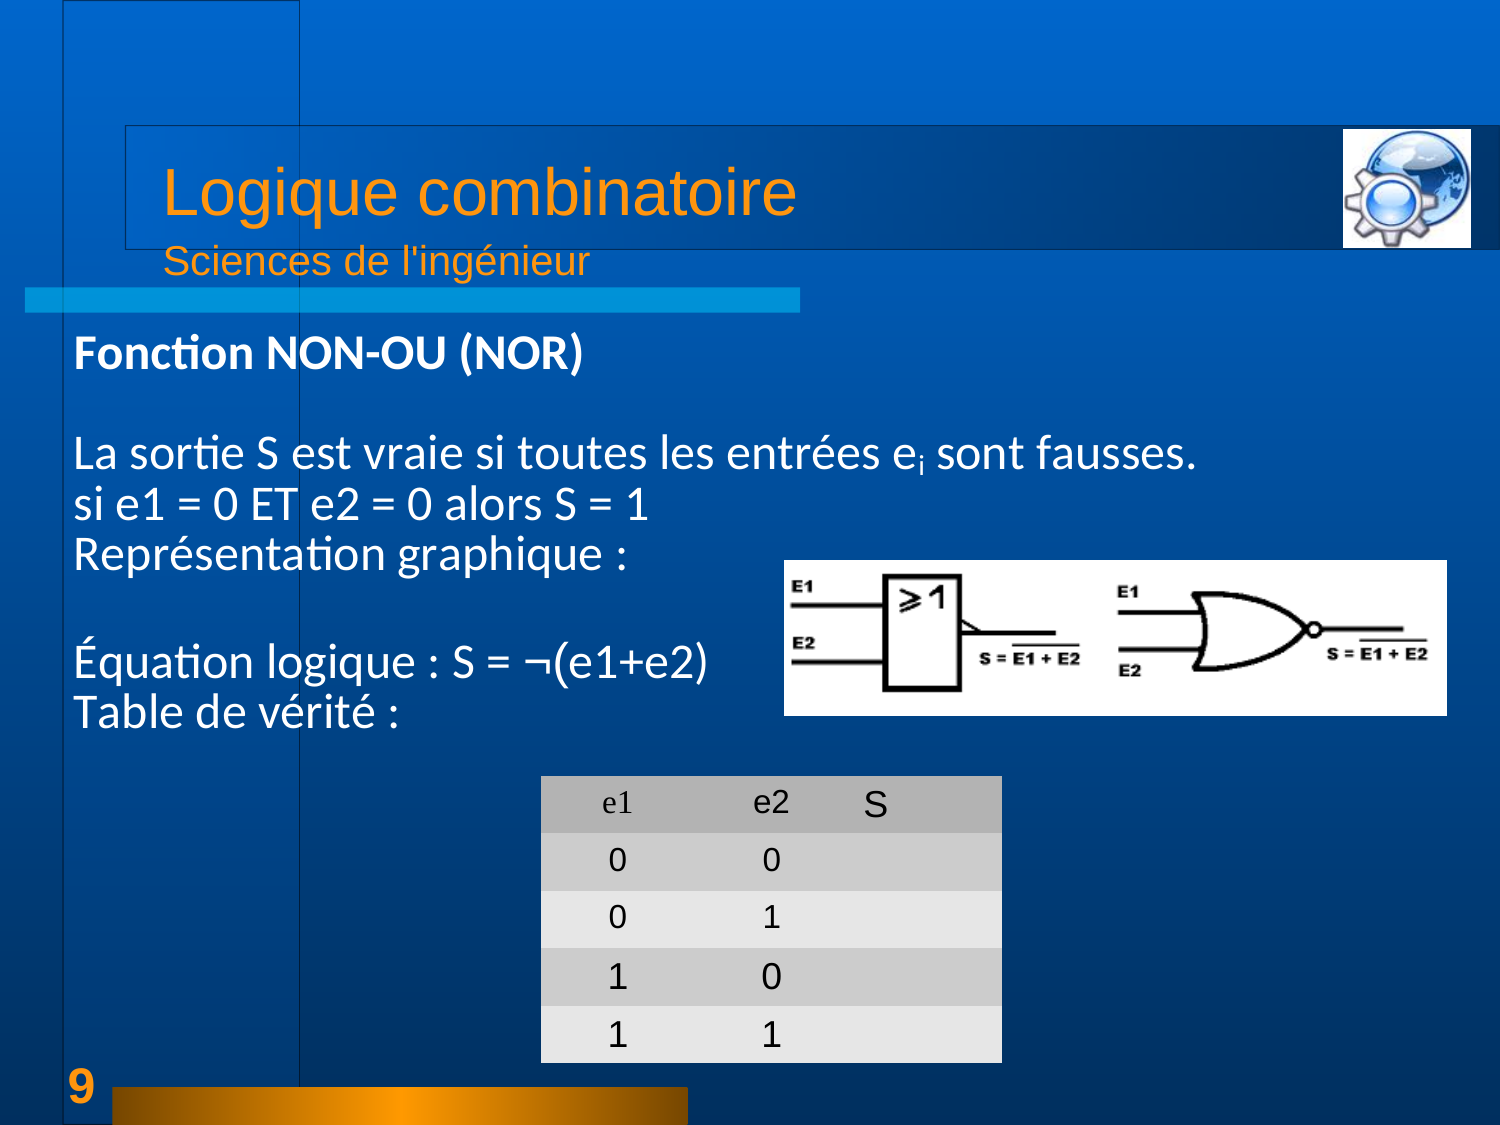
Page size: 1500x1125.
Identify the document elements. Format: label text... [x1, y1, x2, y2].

table_cell [849, 948, 1002, 1006]
table_header S [849, 776, 1002, 833]
table_cell 0 [695, 948, 849, 1006]
table_cell 1 [541, 1006, 695, 1063]
table_cell 1 [695, 1006, 849, 1063]
text_box Fonction NON-OU (NOR) La sortie S est vraie si toutes les entrées ei sont fausses. si e1 = 0 ET e2 = 0 alors S = 1 Représentation graphique : Équation logique : S = ¬(e1+e2) Table de vérité : [59, 324, 1388, 889]
picture [1343, 129, 1471, 248]
picture [784, 560, 1447, 716]
table_cell 1 [695, 891, 849, 948]
table_cell 0 [541, 891, 695, 948]
table_cell 0 [541, 833, 695, 891]
table_header e2 [695, 776, 849, 833]
table_header e1 [541, 776, 695, 833]
table_cell 0 [695, 833, 849, 891]
table_cell 1 [541, 948, 695, 1006]
table_cell [849, 891, 1002, 948]
table_cell [849, 1006, 1002, 1063]
table_cell [849, 833, 1002, 891]
